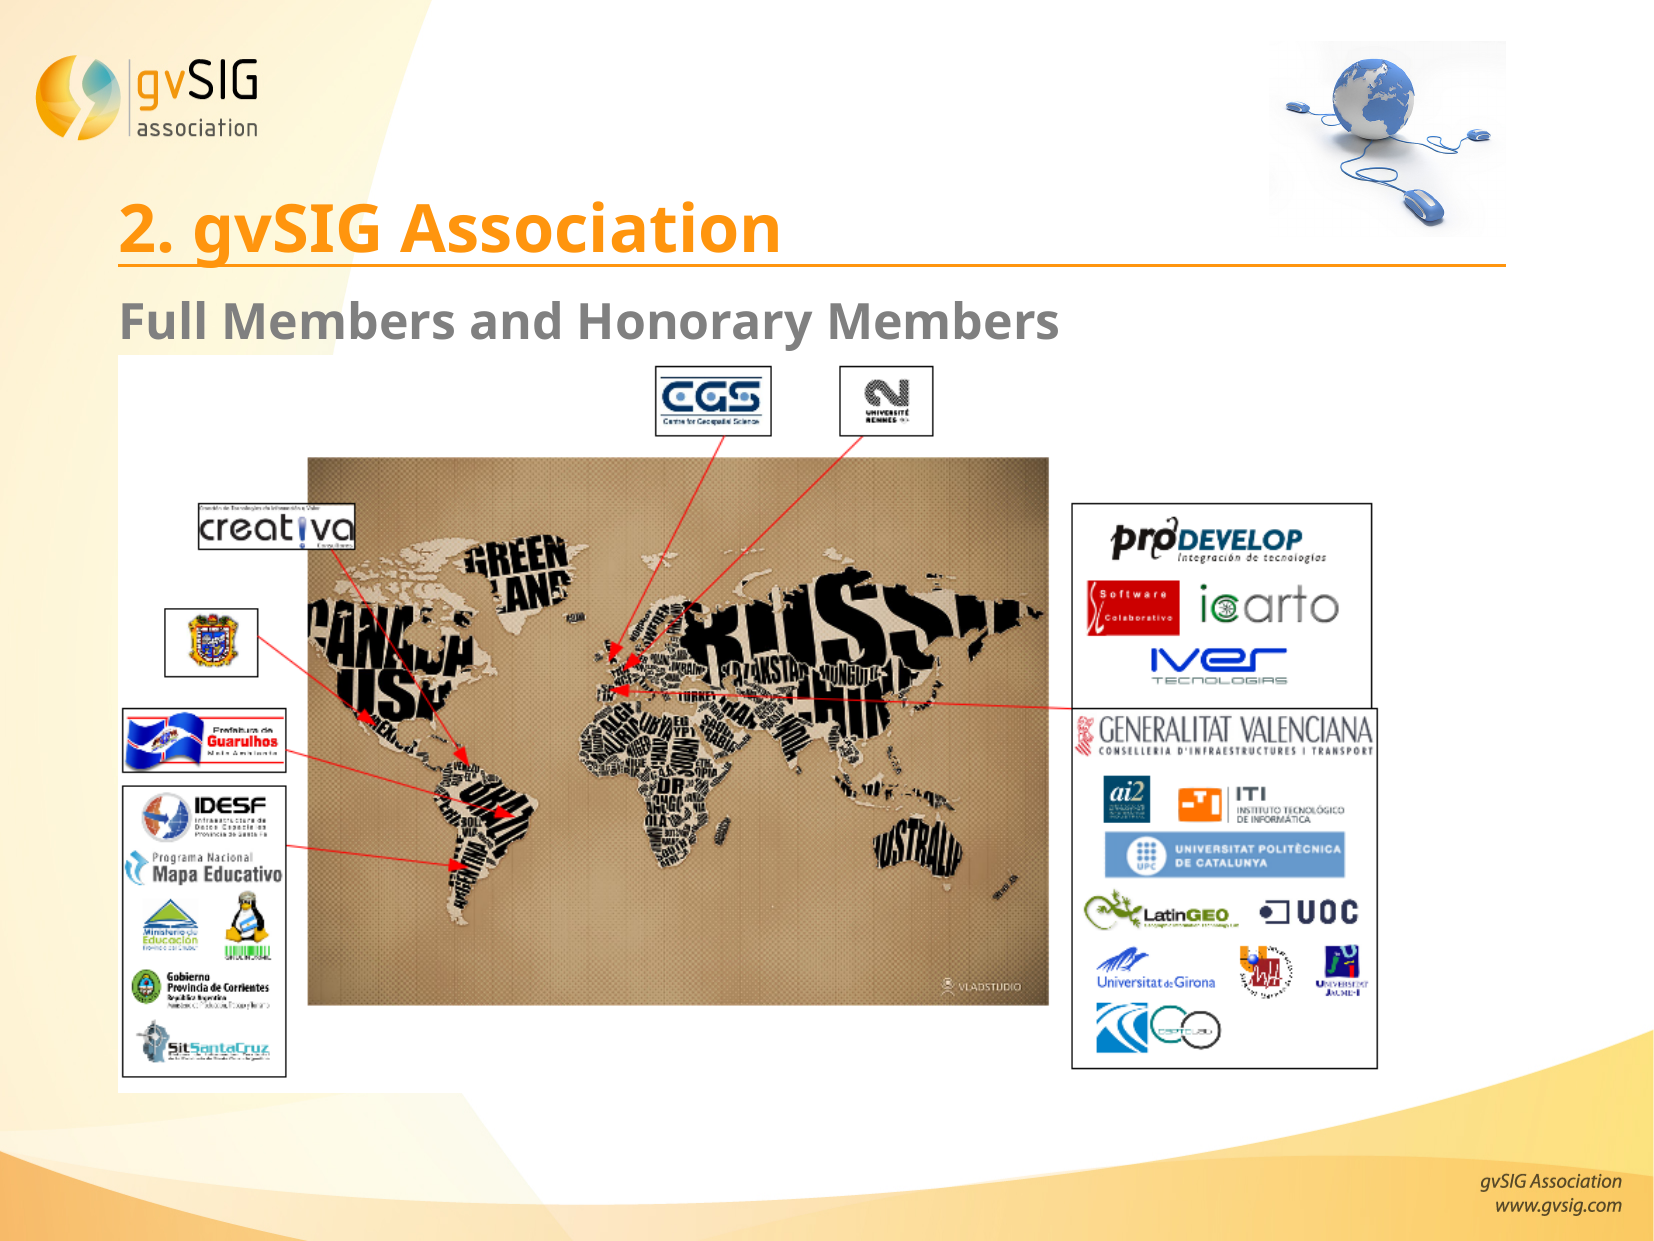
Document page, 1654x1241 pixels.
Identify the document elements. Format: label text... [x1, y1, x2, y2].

title Full Members and Honorary Members [118, 276, 1418, 365]
picture [0, 0, 1654, 1241]
title 2. gvSIG Association [118, 177, 1607, 276]
